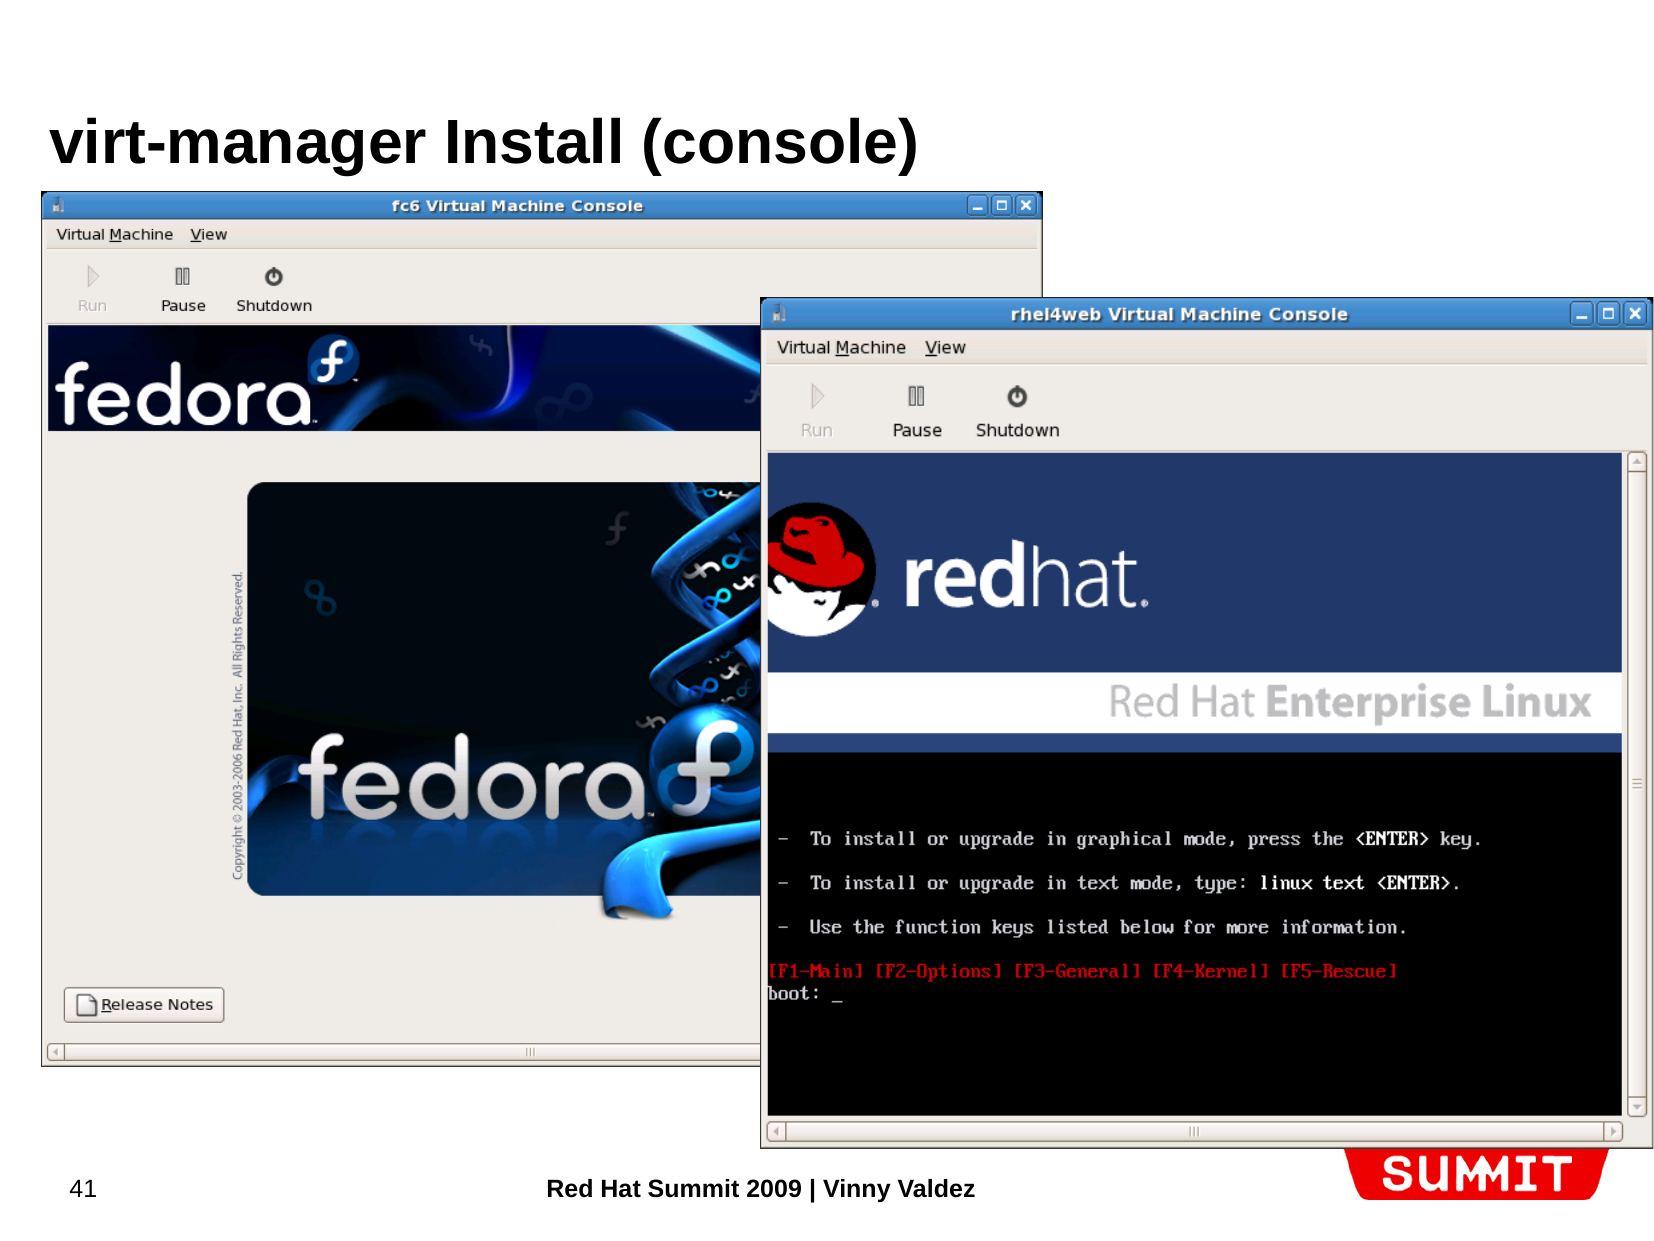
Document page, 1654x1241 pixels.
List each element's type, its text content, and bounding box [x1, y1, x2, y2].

picture [41, 191, 1654, 1200]
title virt-manager Install (console) [49, 84, 1455, 196]
